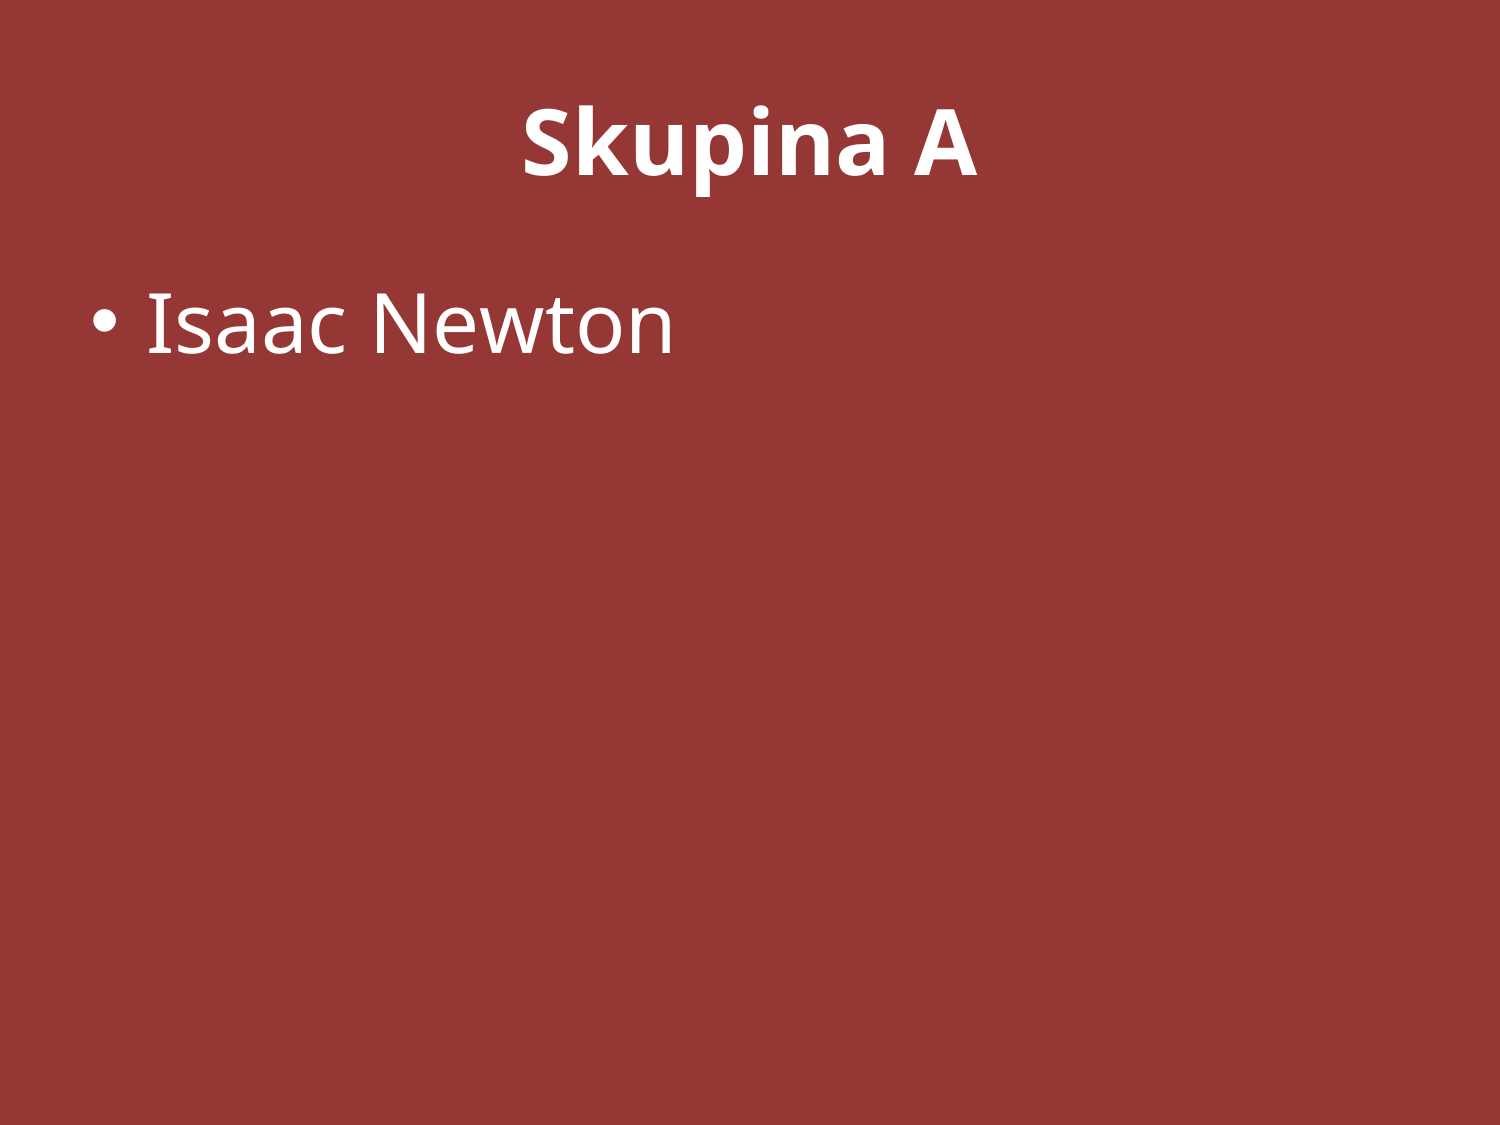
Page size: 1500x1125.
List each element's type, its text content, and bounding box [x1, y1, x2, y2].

title Skupina A [75, 45, 1426, 233]
list Isaac Newton [75, 262, 1426, 1006]
